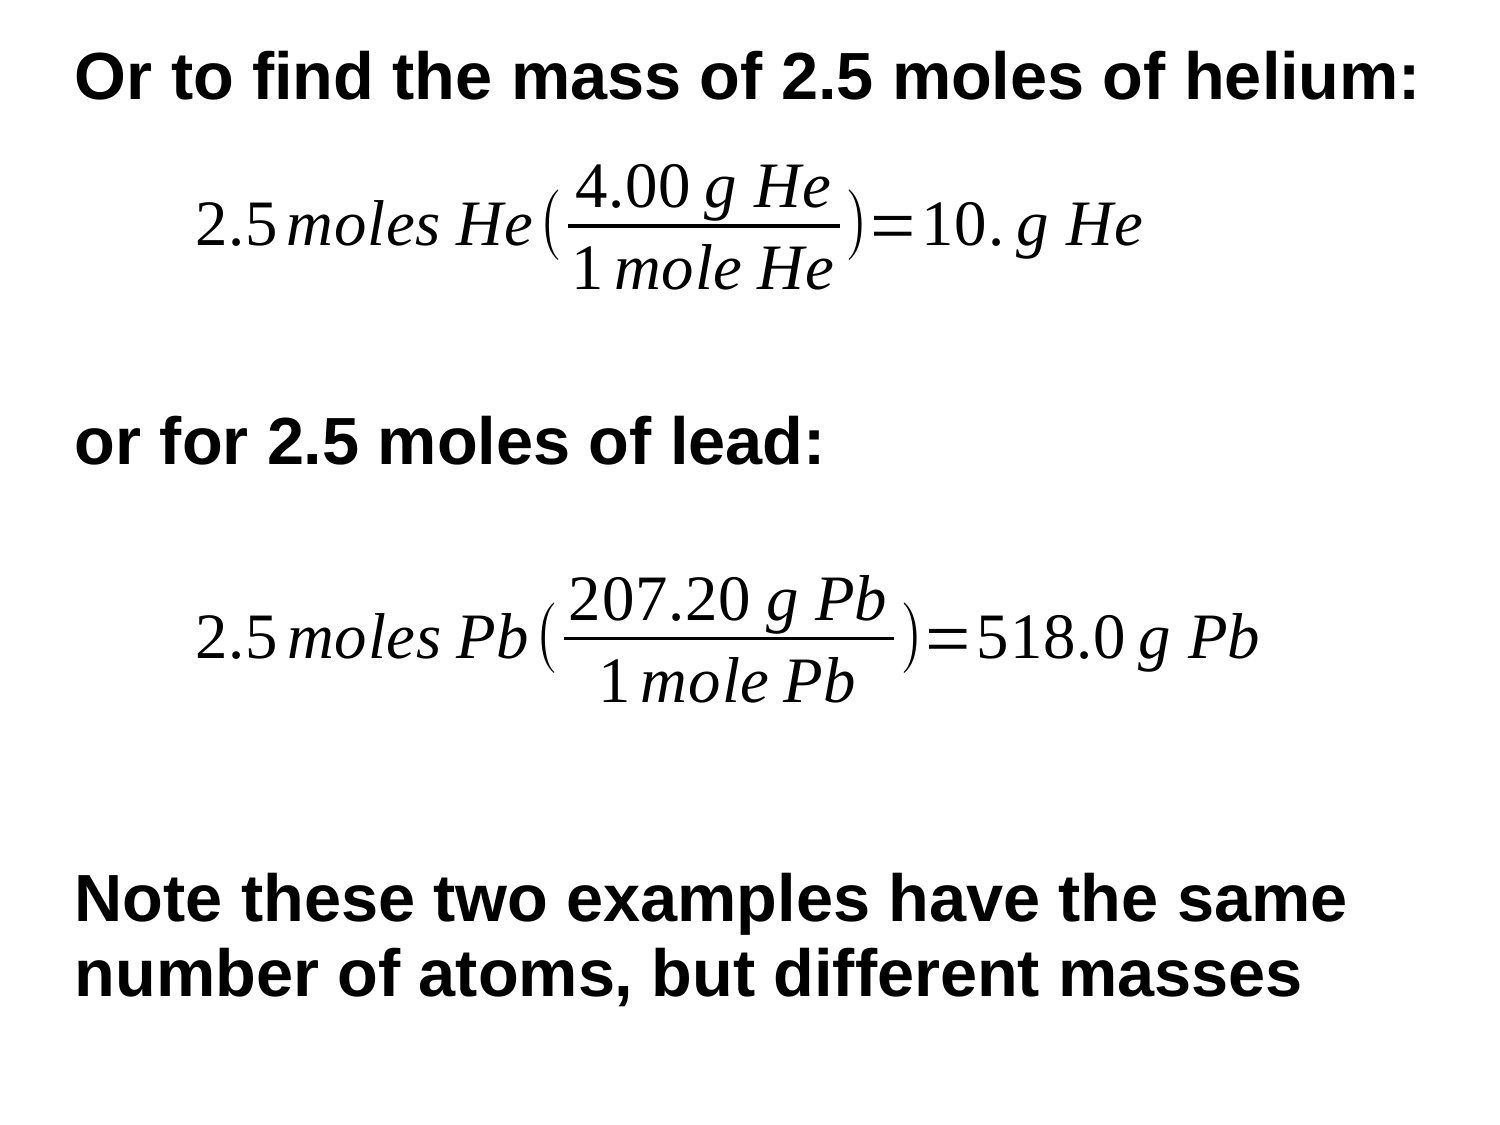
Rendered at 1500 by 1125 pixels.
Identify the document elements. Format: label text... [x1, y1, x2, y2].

chart [187, 562, 1273, 721]
text_box Or to find the mass of 2.5 moles of helium: or for 2.5 moles of lead: Note these two examples have the same number of atoms, but different masses [74, 10, 1425, 1040]
chart [187, 149, 1156, 308]
